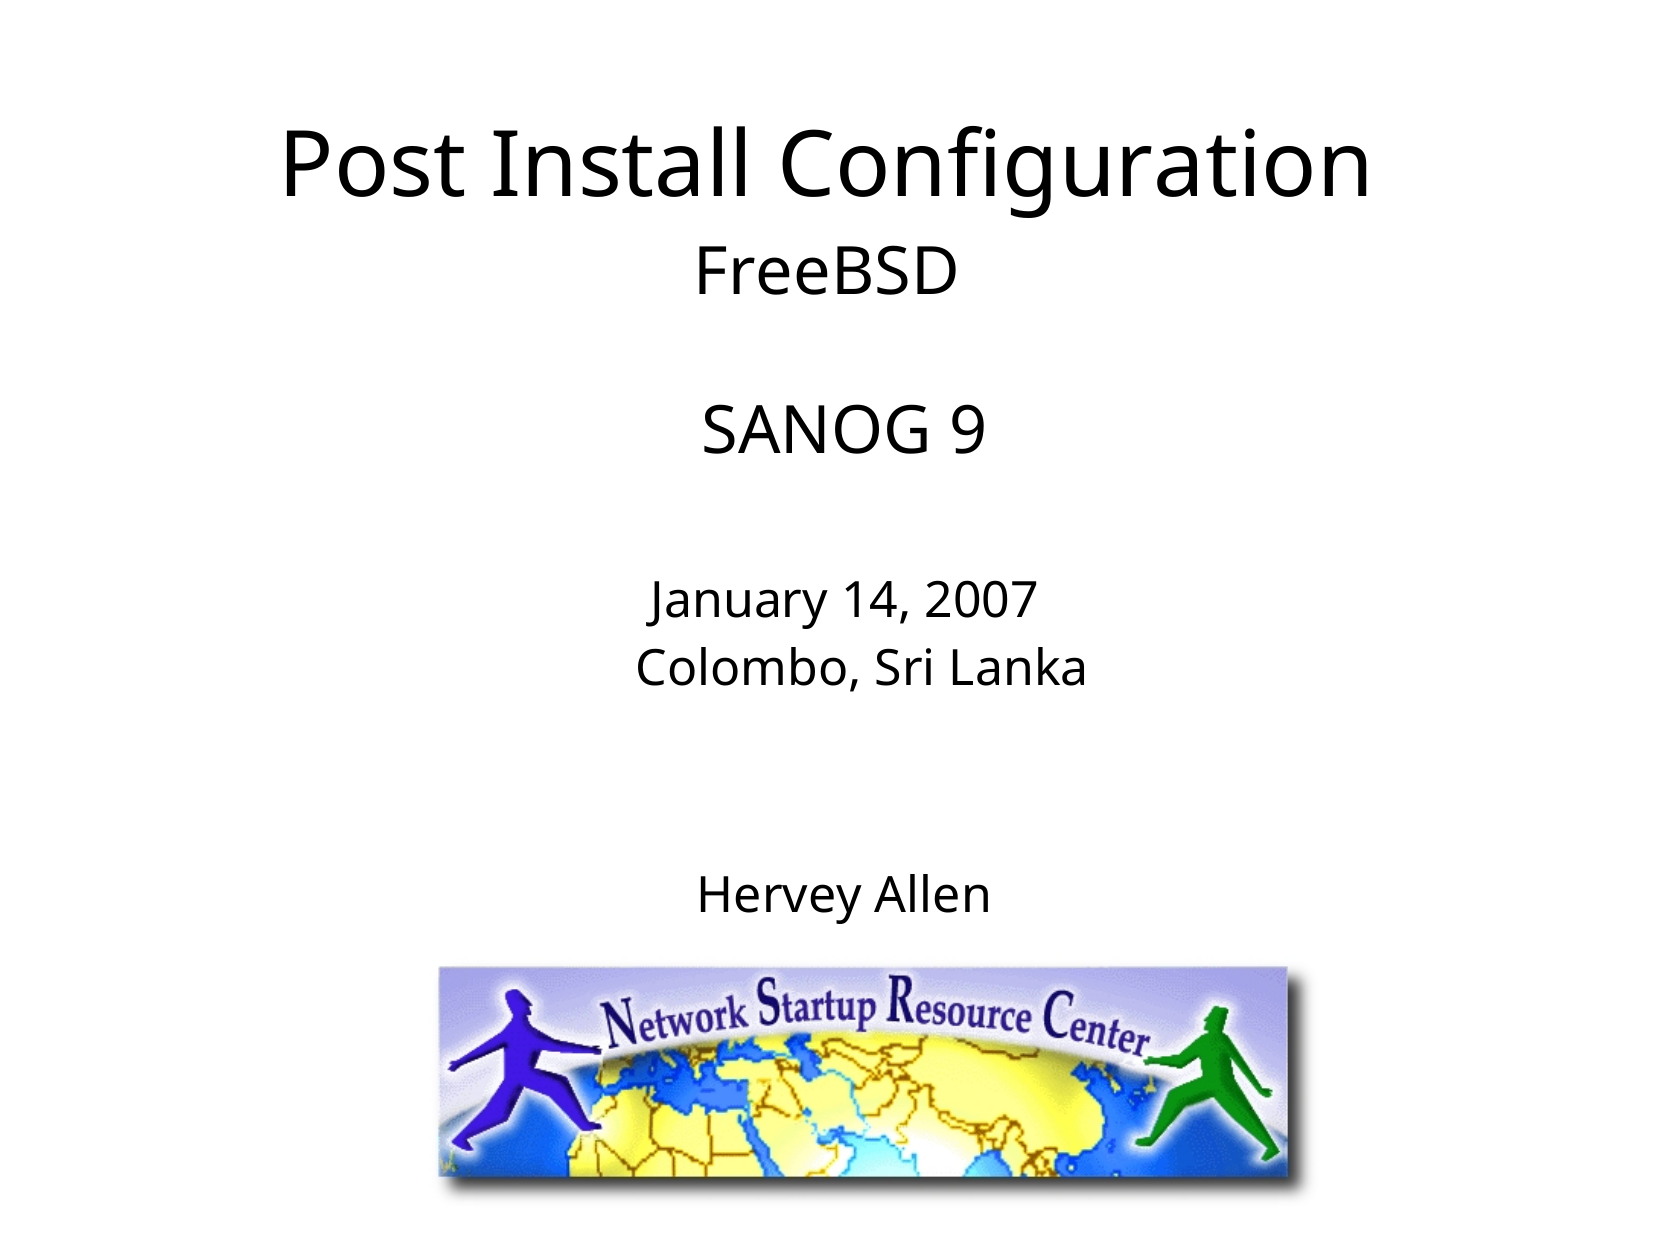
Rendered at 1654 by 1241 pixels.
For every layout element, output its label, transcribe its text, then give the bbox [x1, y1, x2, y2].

title Post Install Configuration FreeBSD [121, 90, 1533, 324]
subtitle SANOG 9 January 14, 2007 Colombo, Sri Lanka Hervey Allen [121, 344, 1533, 1127]
picture [428, 956, 1323, 1212]
